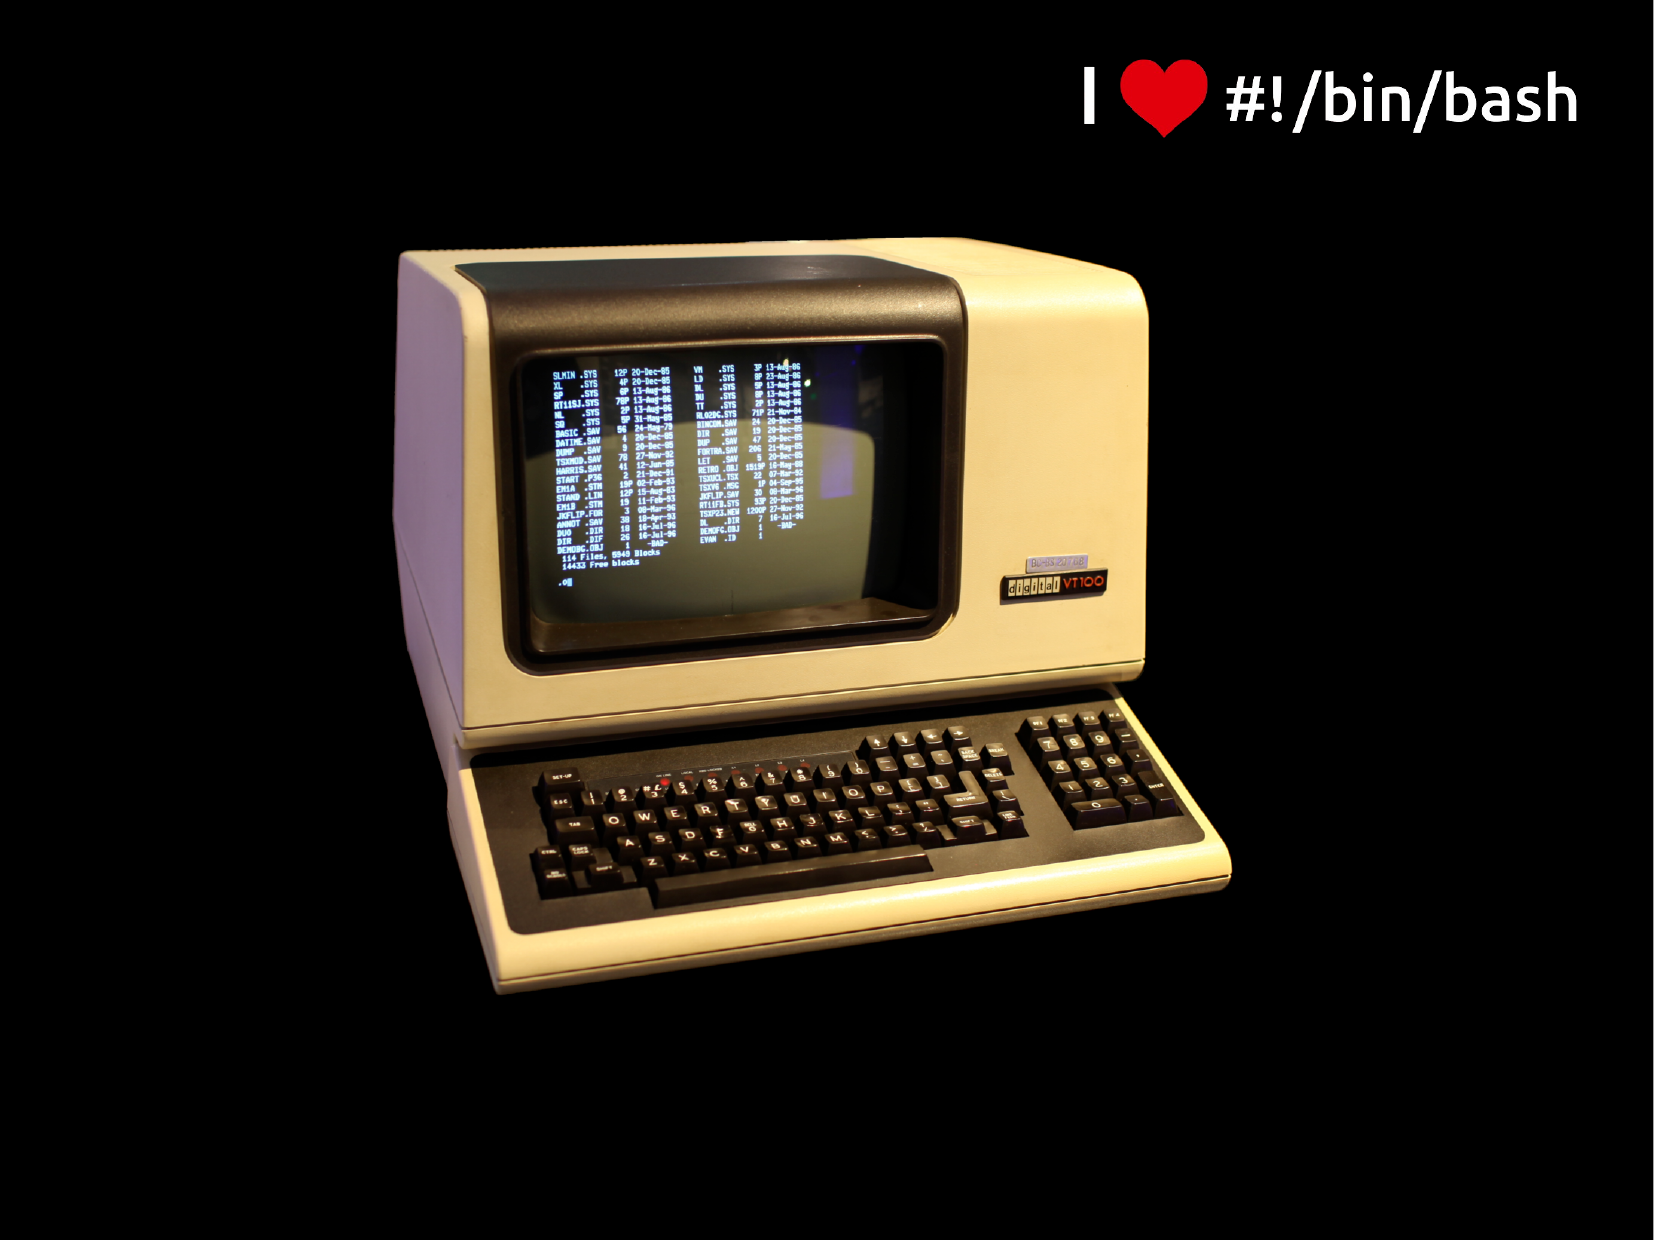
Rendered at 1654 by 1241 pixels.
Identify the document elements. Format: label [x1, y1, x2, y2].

picture [355, 219, 1259, 1022]
picture [1064, 45, 1595, 154]
